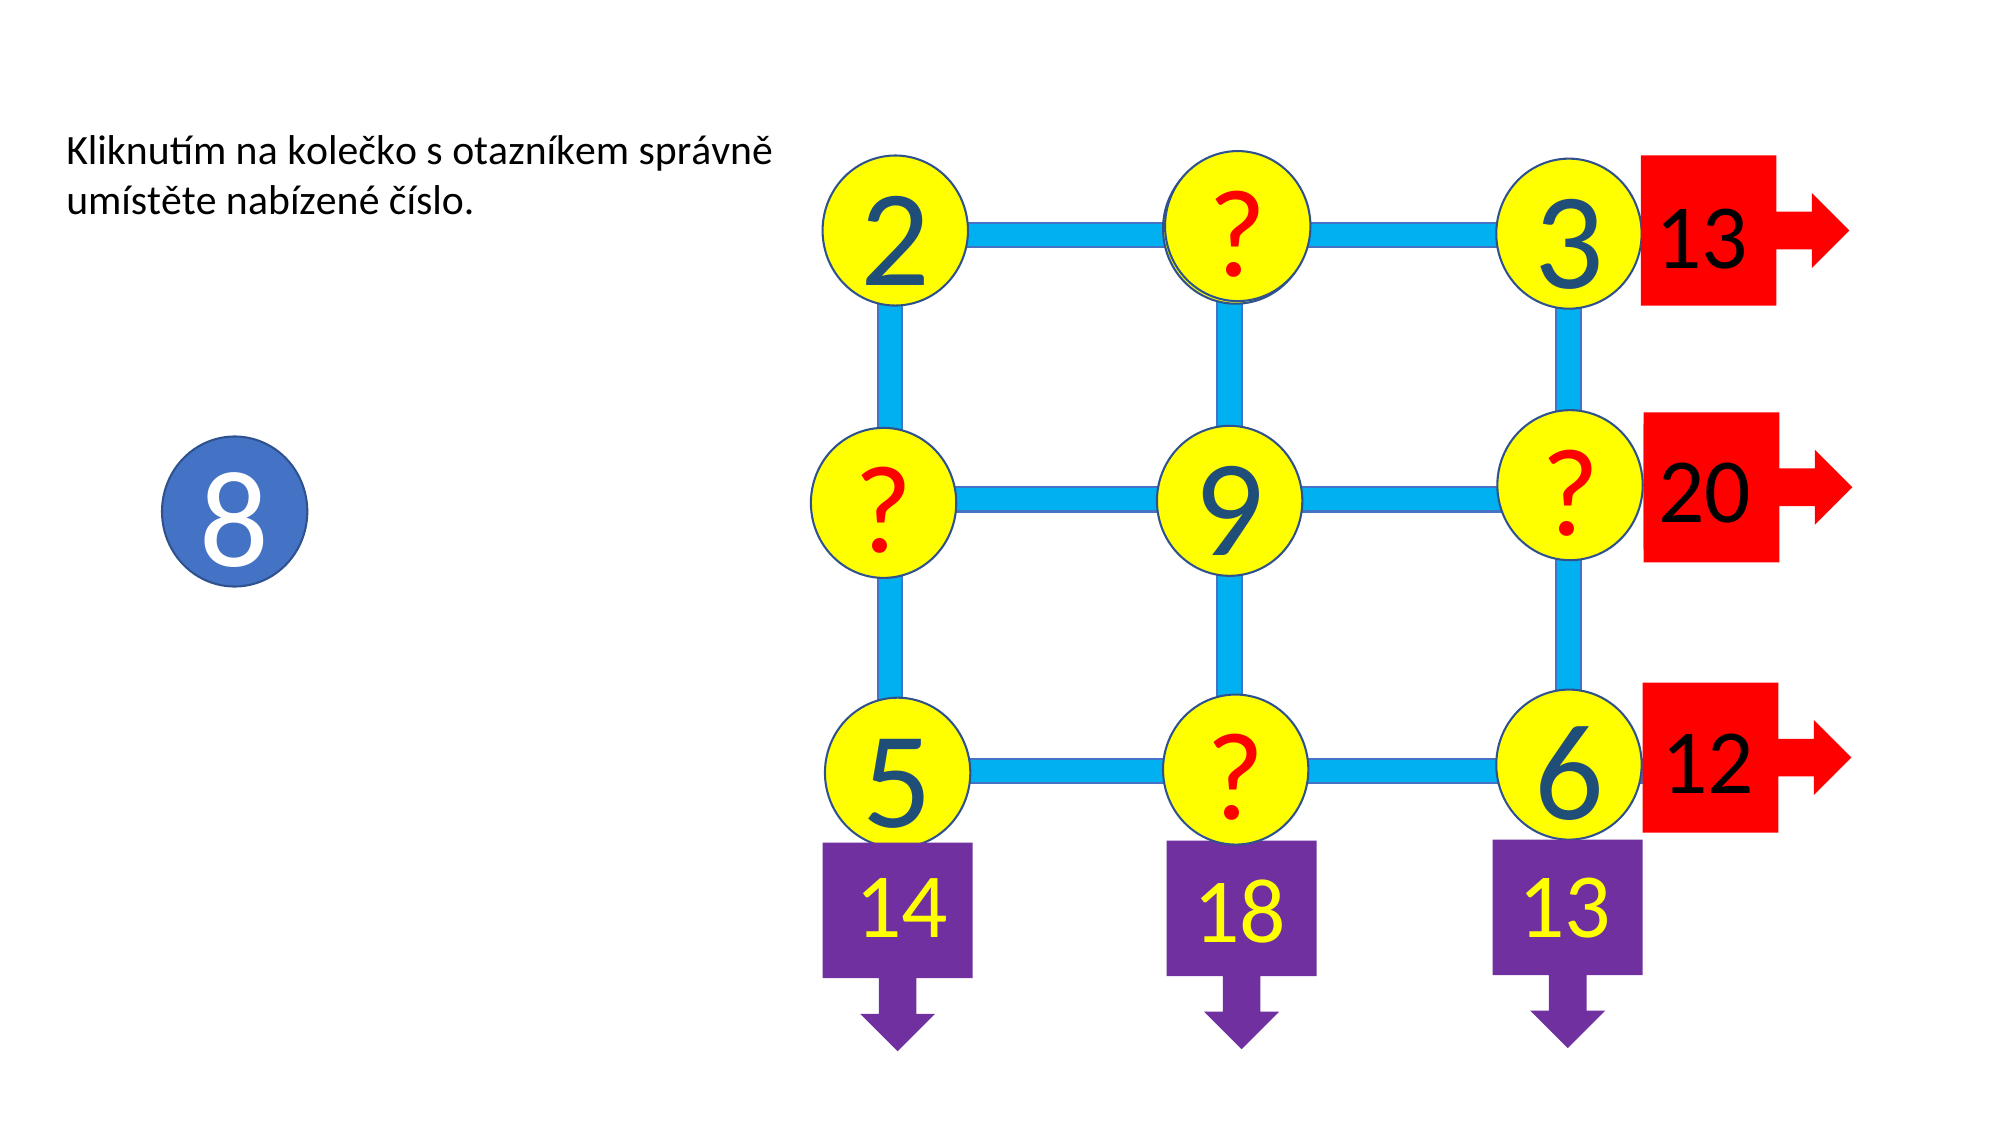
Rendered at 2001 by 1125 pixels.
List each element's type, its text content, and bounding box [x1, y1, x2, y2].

text_box [1643, 412, 1853, 563]
text_box 6 [1496, 689, 1642, 837]
text_box [1166, 840, 1317, 1050]
text_box [1216, 302, 1242, 426]
text_box [1640, 155, 1850, 306]
text_box [1556, 308, 1581, 411]
text_box ? [1163, 694, 1309, 845]
text_box 2 [822, 155, 968, 306]
text_box Kliknutím na kolečko s otazníkem správně umístěte nabízené číslo. [51, 114, 789, 231]
text_box 5 [824, 697, 971, 837]
text_box 9 [1156, 425, 1303, 576]
text_box [1308, 223, 1497, 248]
text_box [877, 304, 903, 430]
text_box 8 [161, 436, 308, 587]
text_box [1492, 839, 1643, 1049]
text_box 18 [1178, 842, 1302, 969]
text_box 12 [1646, 694, 1769, 820]
text_box [1640, 682, 1852, 833]
text_box ? [1165, 151, 1311, 302]
text_box 13 [1503, 837, 1627, 964]
text_box 20 [1643, 423, 1767, 550]
text_box [955, 487, 1158, 512]
text_box ? [1497, 410, 1643, 561]
text_box [1308, 759, 1498, 784]
text_box 13 [1640, 169, 1764, 295]
text_box [877, 576, 903, 700]
text_box [1556, 559, 1581, 690]
text_box 14 [840, 837, 964, 964]
text_box ? [810, 427, 957, 578]
text_box [822, 842, 973, 1052]
text_box [967, 223, 1165, 248]
text_box [1302, 487, 1501, 512]
text_box [970, 759, 1164, 784]
text_box 3 [1496, 158, 1640, 309]
text_box [1216, 575, 1242, 697]
text_box 8 [1163, 189, 1285, 304]
